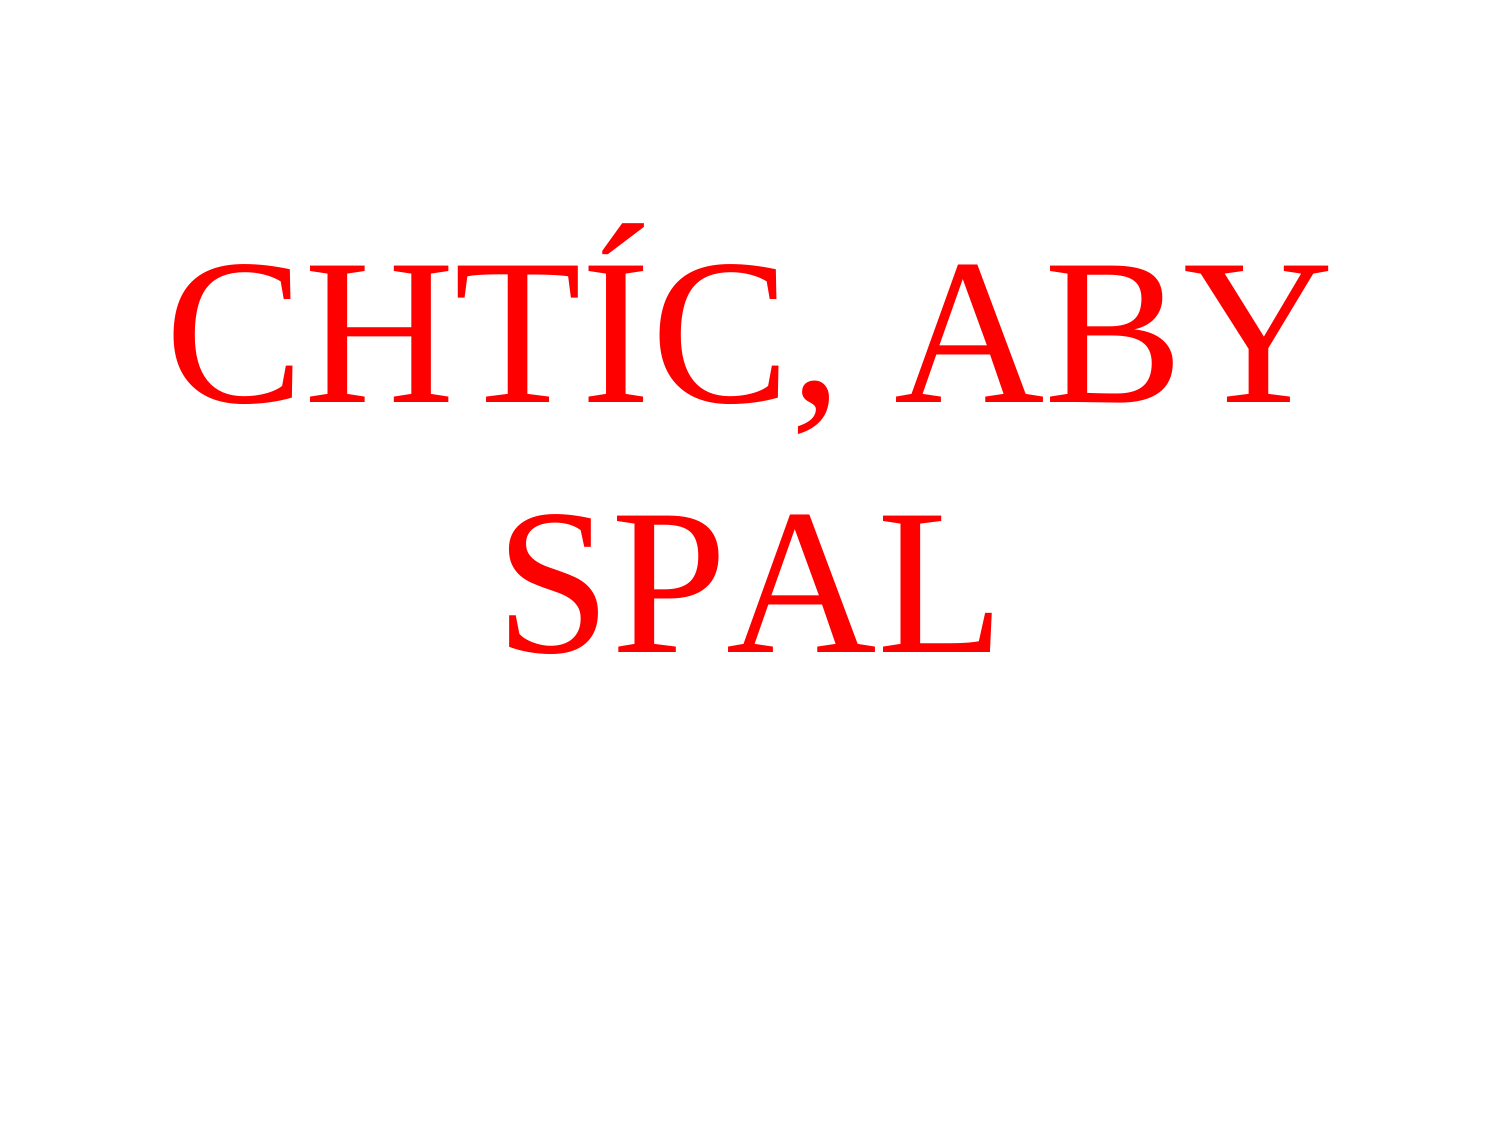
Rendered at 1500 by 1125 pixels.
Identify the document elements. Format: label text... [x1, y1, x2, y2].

title CHTÍC, ABY SPAL [112, 0, 1388, 702]
